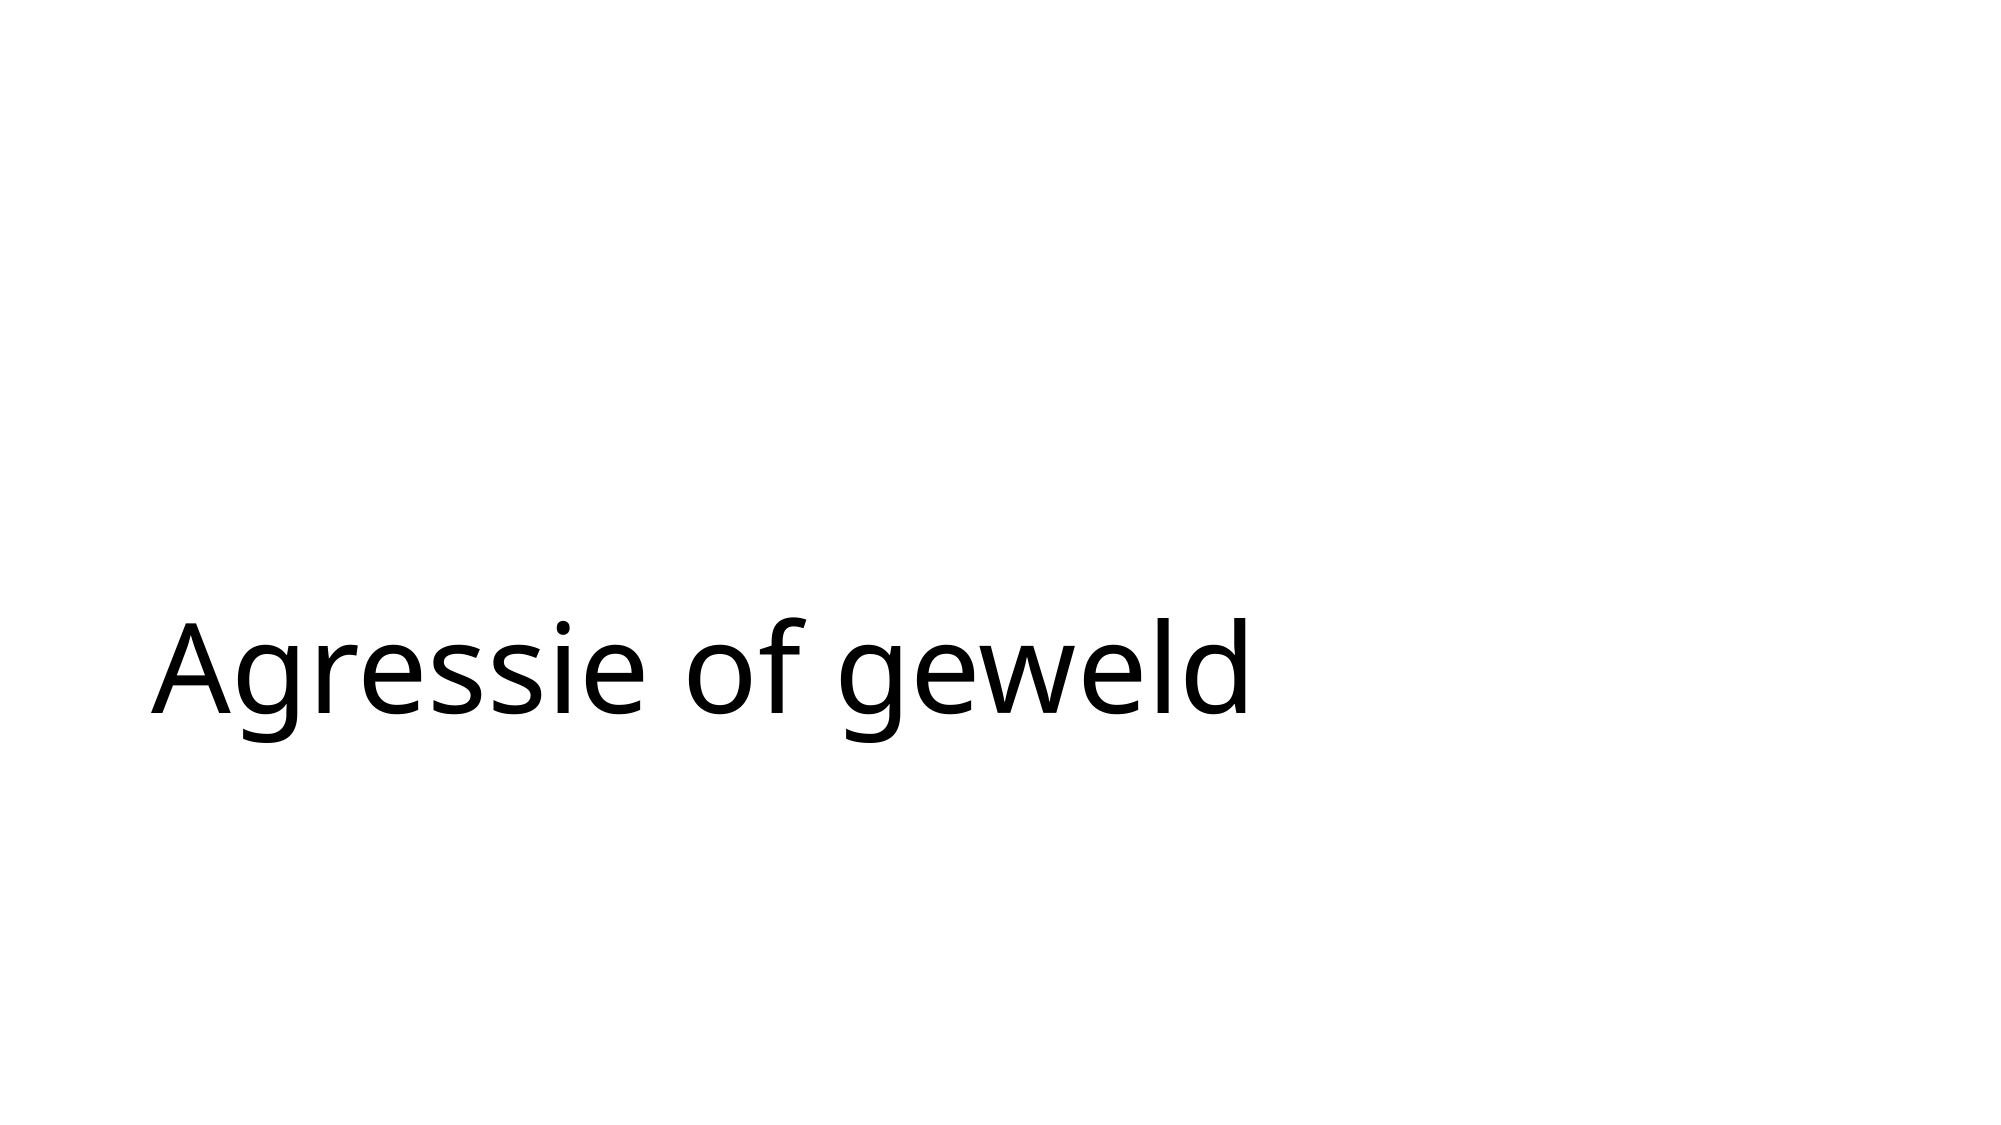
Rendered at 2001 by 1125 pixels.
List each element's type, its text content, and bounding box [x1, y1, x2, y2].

title Agressie of geweld [136, 280, 1862, 749]
